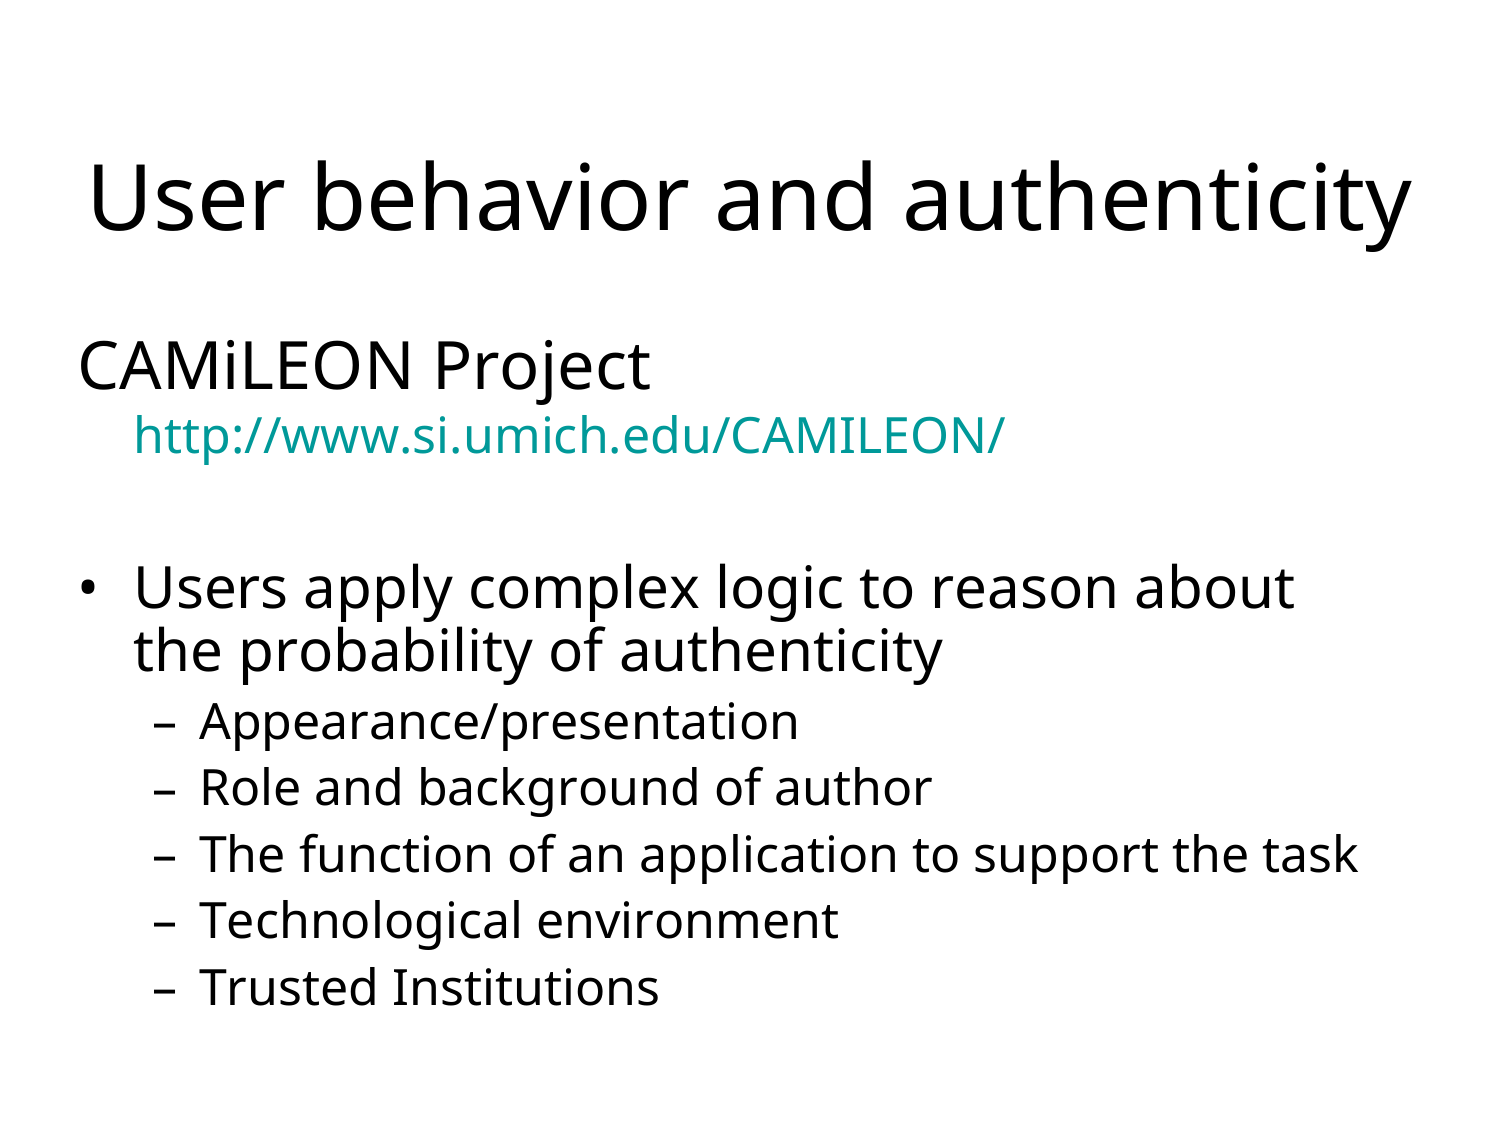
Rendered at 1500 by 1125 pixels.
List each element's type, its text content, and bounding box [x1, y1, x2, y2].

title User behavior and authenticity [62, 99, 1438, 288]
list CAMiLEON Project http://www.si.umich.edu/CAMILEON/ Users apply complex logic to reason about the probability of authenticity Appearance/presentation Role and background of author The function of an application to support the task Technological environment Trusted Institutions [62, 324, 1375, 1019]
